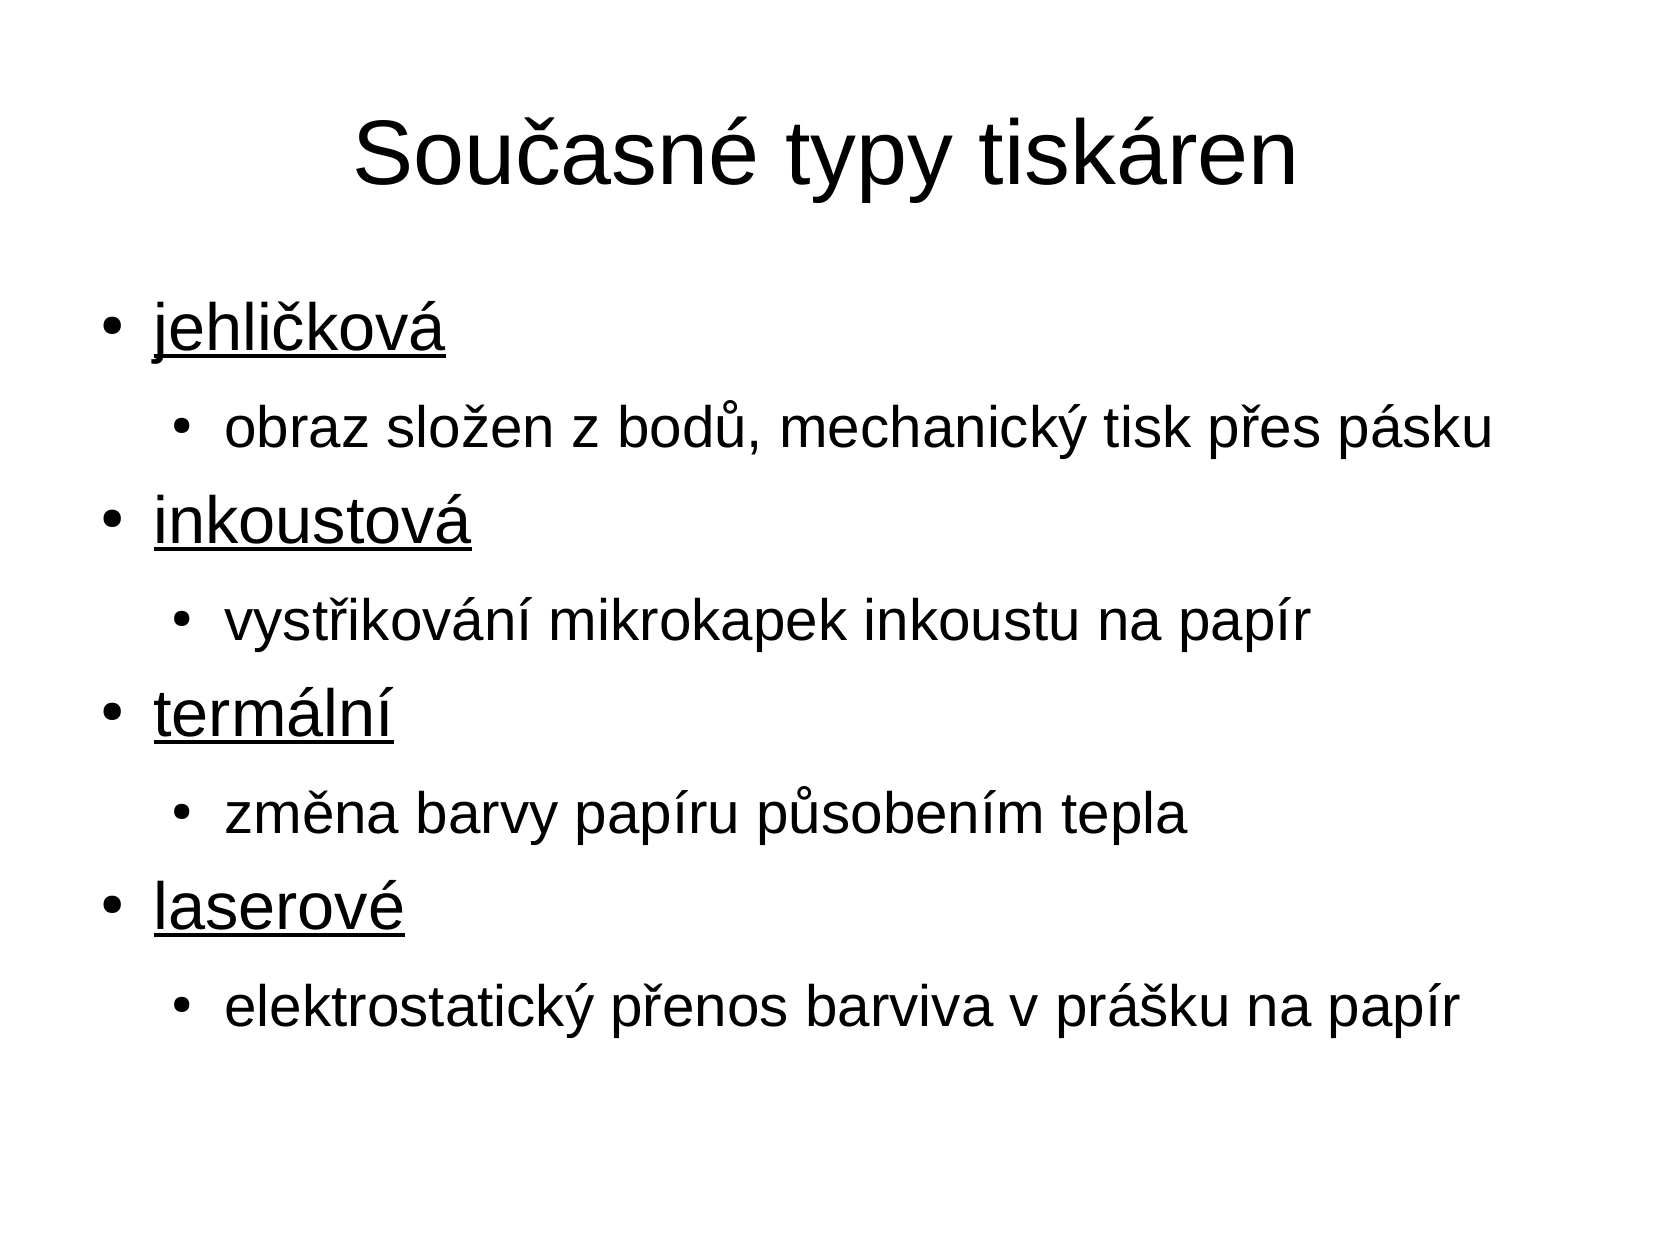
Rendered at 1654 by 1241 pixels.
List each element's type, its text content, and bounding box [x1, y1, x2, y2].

list jehličková obraz složen z bodů, mechanický tisk přes pásku inkoustová vystřikování mikrokapek inkoustu na papír termální změna barvy papíru působením tepla laserové elektrostatický přenos barviva v prášku na papír [82, 290, 1571, 1094]
title Současné typy tiskáren [82, 56, 1571, 250]
